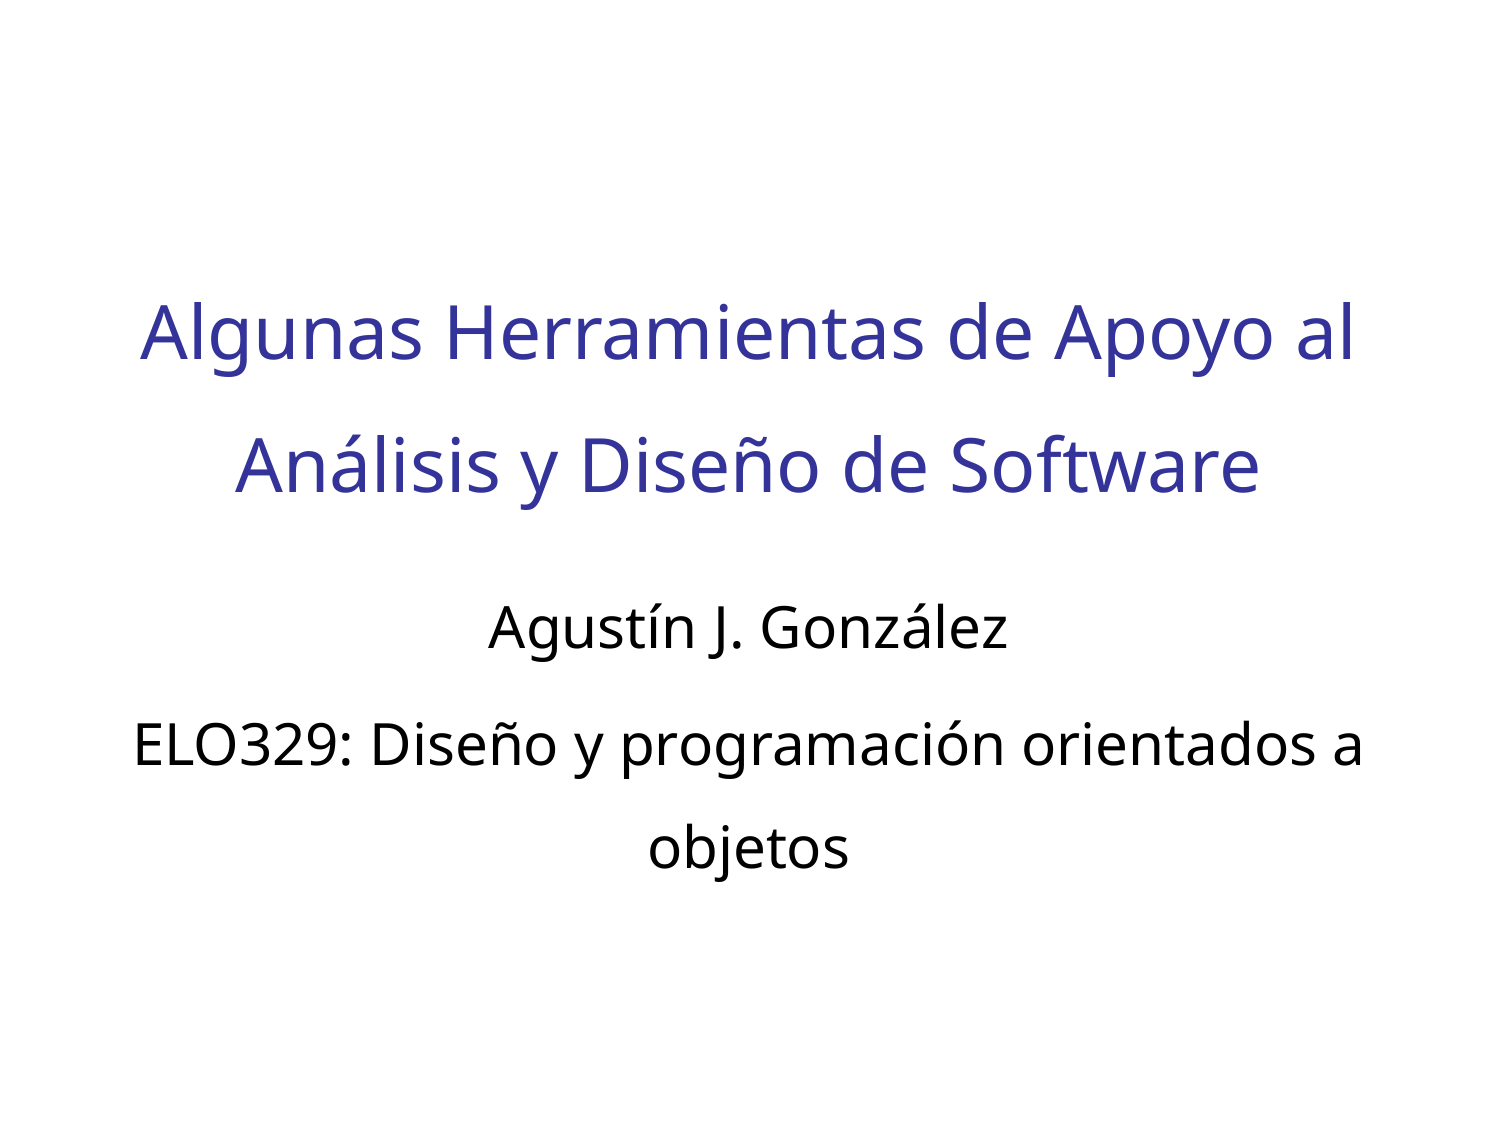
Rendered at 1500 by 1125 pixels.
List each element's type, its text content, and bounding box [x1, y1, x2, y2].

subtitle Agustín J. González ELO329: Diseño y programación orientados a objetos [75, 502, 1423, 946]
title Algunas Herramientas de Apoyo al Análisis y Diseño de Software [112, 262, 1386, 501]
